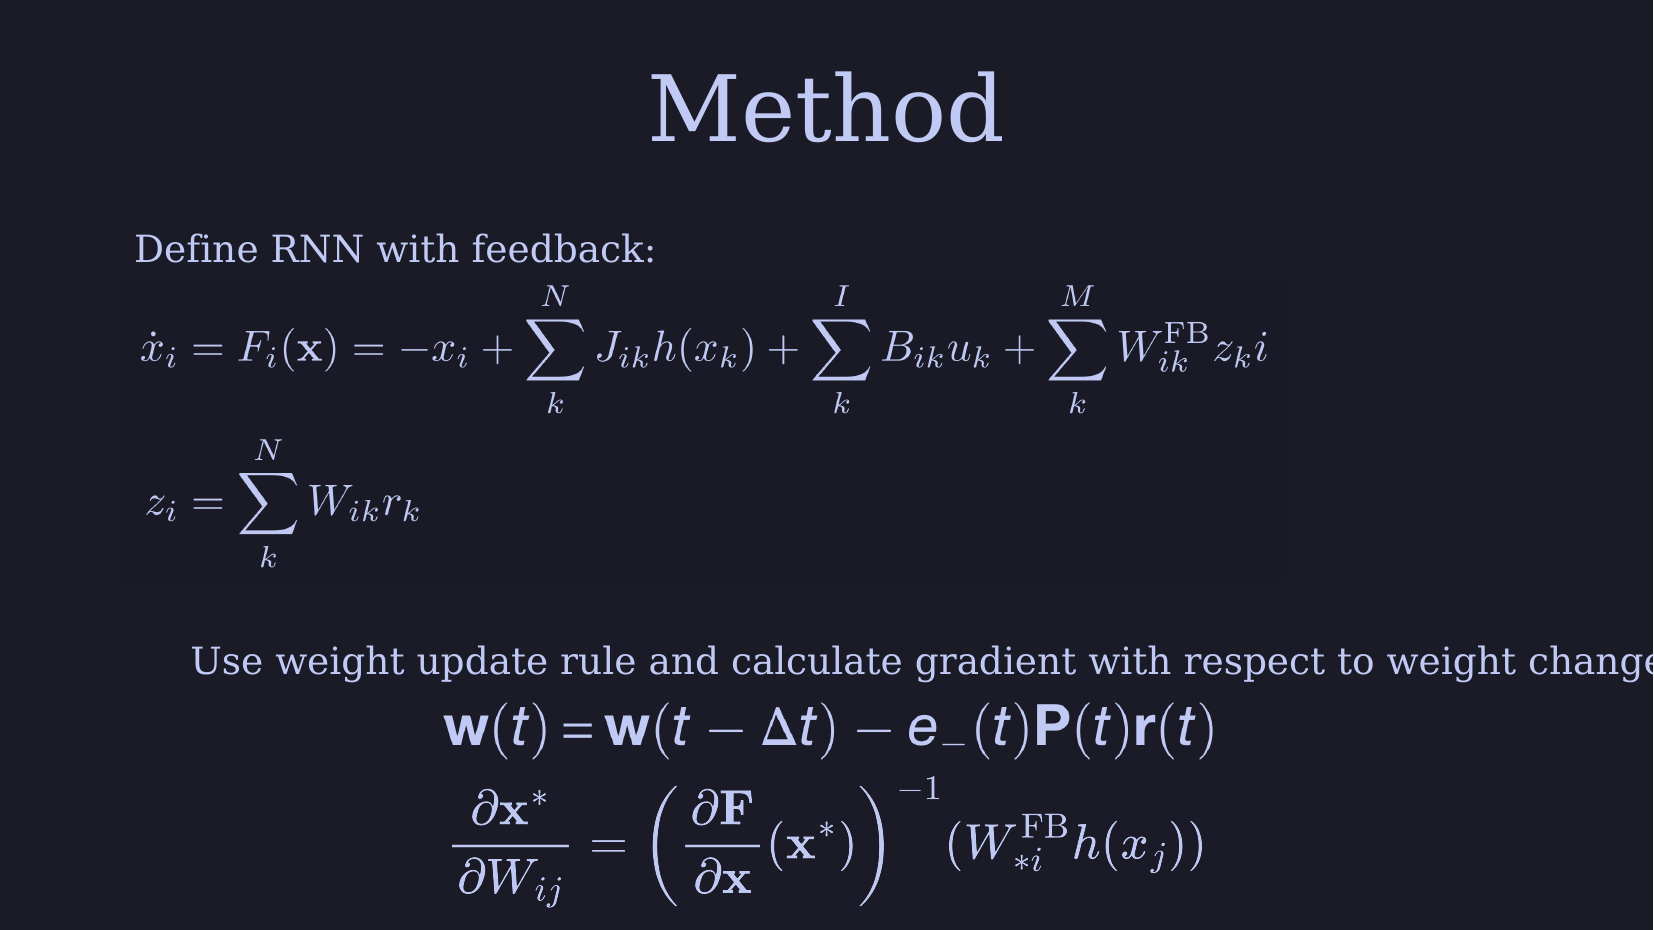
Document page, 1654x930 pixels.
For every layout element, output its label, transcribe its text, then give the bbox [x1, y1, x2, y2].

picture [119, 277, 1285, 581]
title Method [82, 37, 1571, 193]
text_box Use weight update rule and calculate gradient with respect to weight change: [175, 637, 1478, 690]
text_box Define RNN with feedback: [119, 225, 601, 278]
picture [432, 690, 1221, 930]
